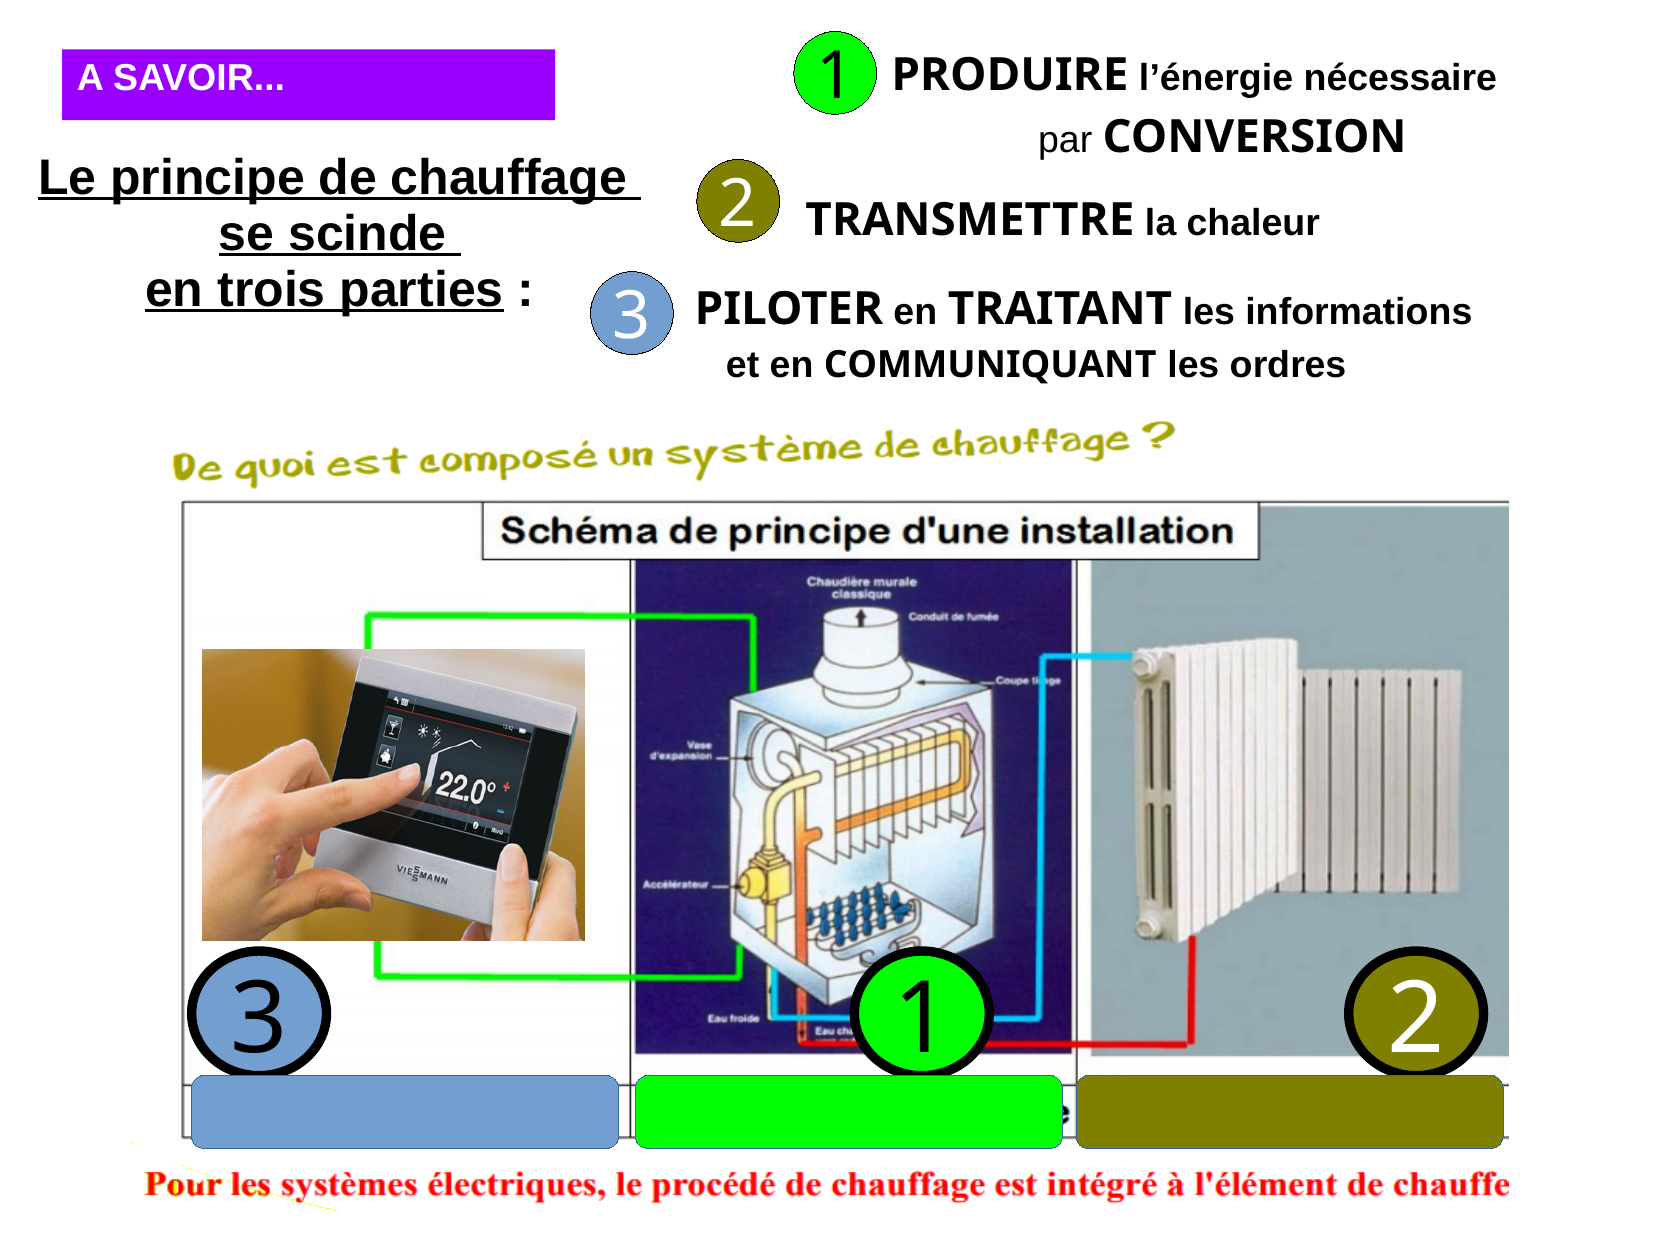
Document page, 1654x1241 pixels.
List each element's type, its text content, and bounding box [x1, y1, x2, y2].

text_box Le principe de chauffage se scinde en trois parties : [23, 141, 757, 329]
picture [129, 400, 1509, 1211]
text_box 2 [696, 159, 780, 243]
text_box PRODUIRE l’énergie nécessaire par CONVERSION [876, 33, 1571, 178]
text_box 1 [793, 31, 876, 115]
text_box [1076, 1075, 1504, 1149]
text_box 3 [590, 271, 674, 355]
text_box 1 [854, 951, 990, 1075]
text_box PILOTER en TRAITANT les informations et en COMMUNIQUANT les ordres [679, 267, 1571, 443]
text_box 3 [191, 951, 327, 1075]
text_box [635, 1075, 1063, 1149]
text_box A SAVOIR... [62, 49, 556, 121]
text_box 2 [1348, 951, 1484, 1075]
text_box [191, 1075, 619, 1149]
text_box TRANSMETTRE la chaleur [780, 178, 1394, 259]
